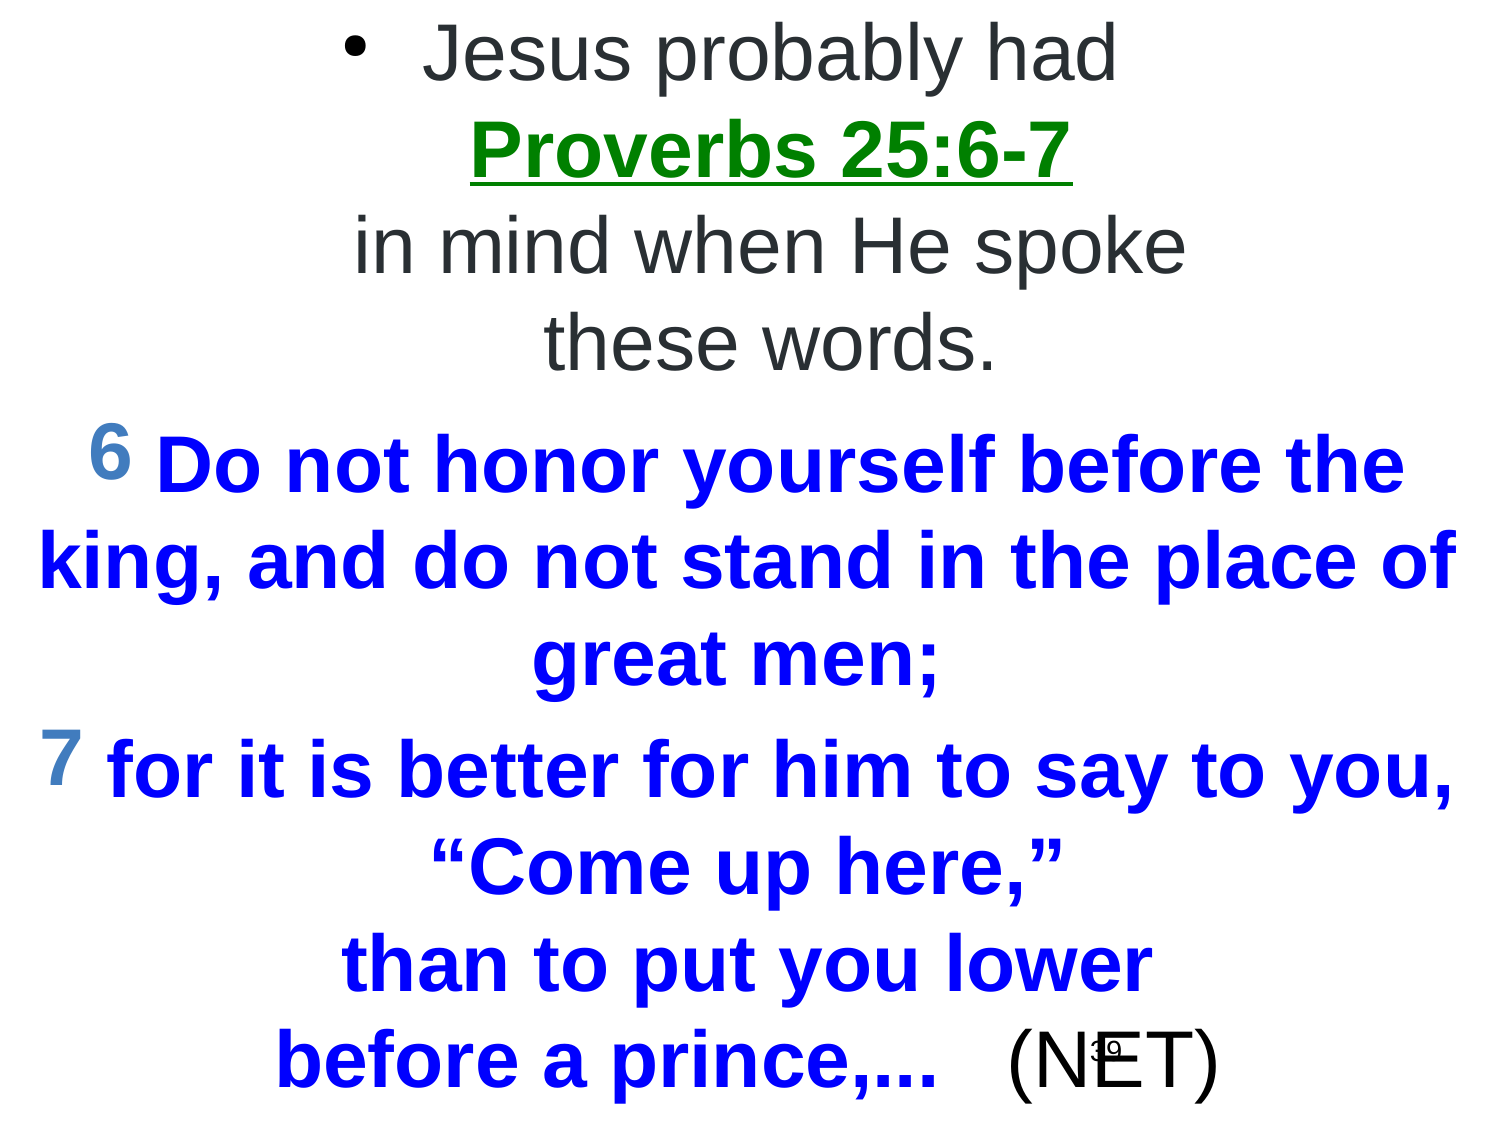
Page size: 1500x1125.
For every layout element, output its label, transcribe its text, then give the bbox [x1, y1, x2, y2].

list Jesus probably had Proverbs 25:6-7 in mind when He spoke these words. 6 ​​​​​​​Do not honor yourself before the king, ​​​​​​and do not stand in the place of great men; 7 ​​​​​​​for it is better for him to say to you, “Come up here,” ​​​​​​than to put you lower before a prince,... ​​​​​​ (NET) [15, 0, 1486, 1111]
